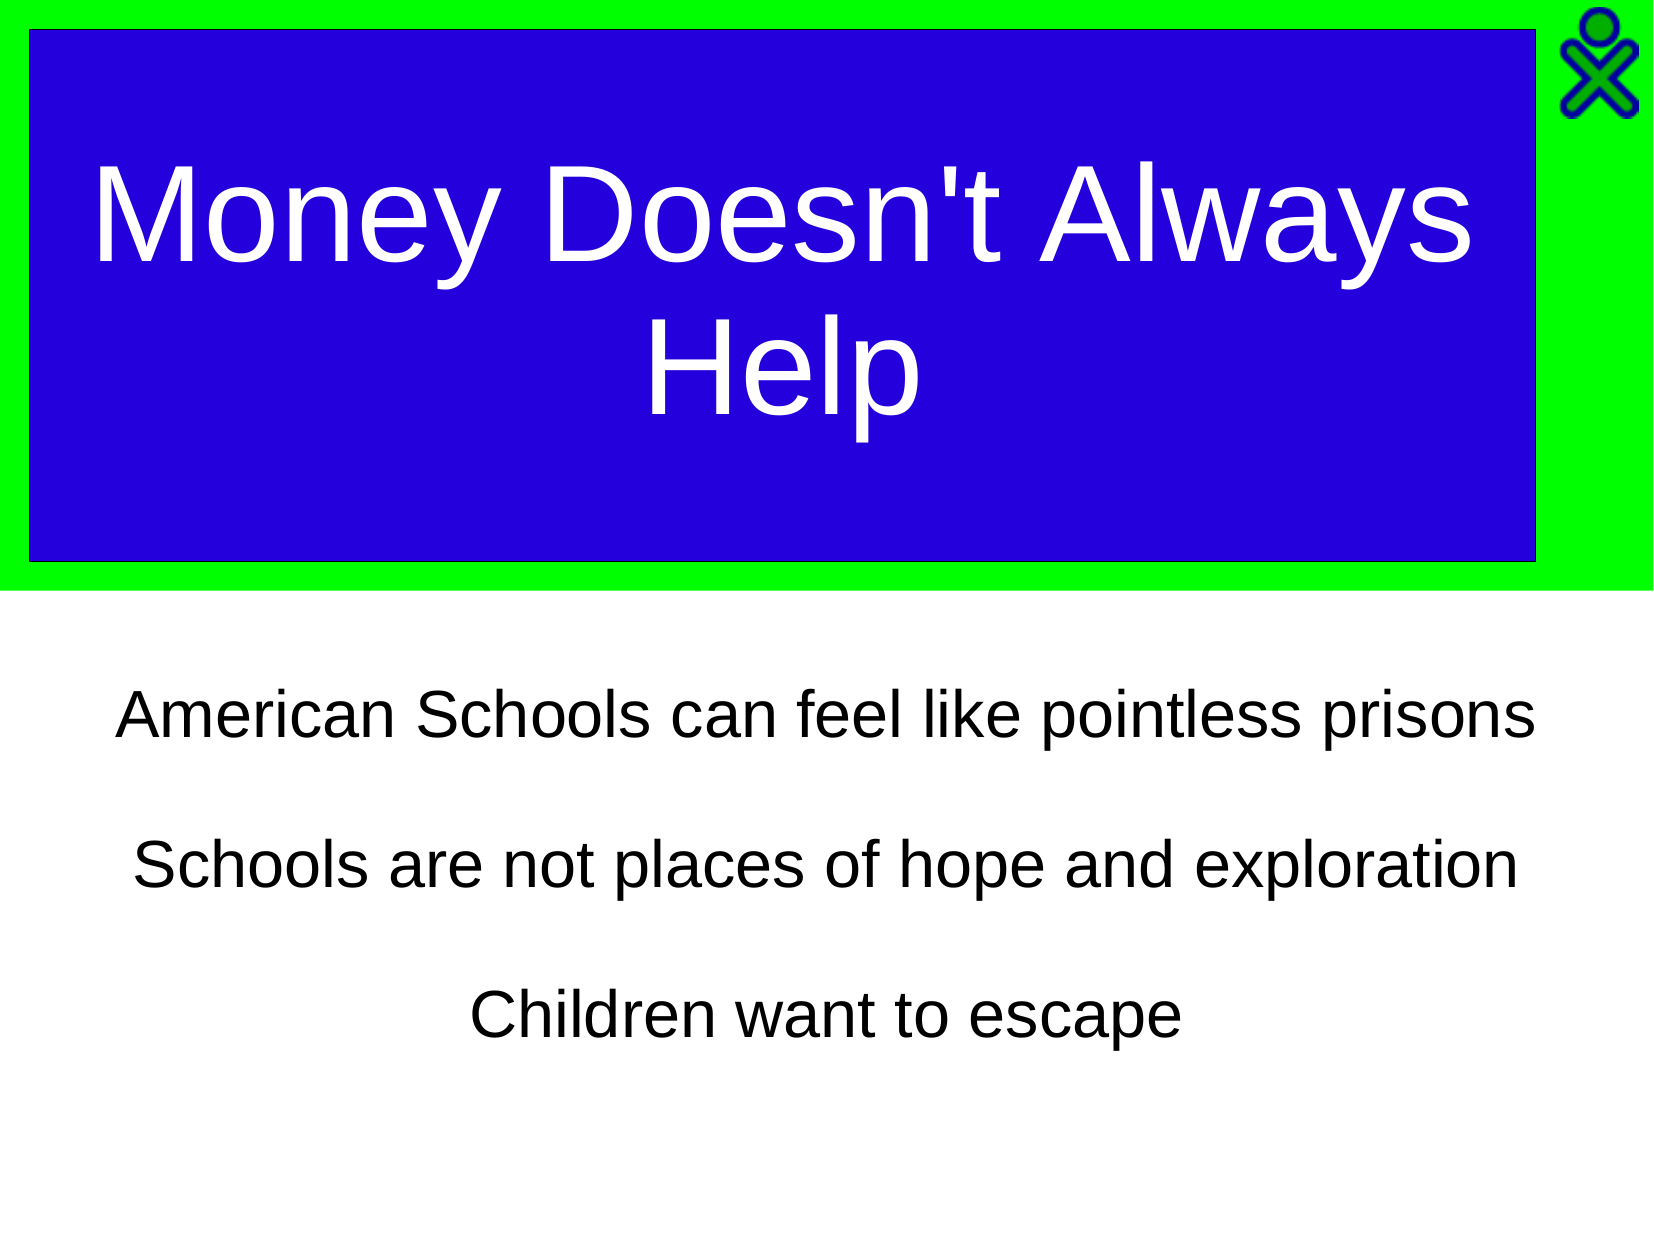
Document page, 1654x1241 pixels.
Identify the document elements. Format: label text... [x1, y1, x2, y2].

subtitle American Schools can feel like pointless prisons Schools are not places of hope and exploration Children want to escape [82, 627, 1571, 1102]
title Money Doesn't Always Help [59, 56, 1506, 525]
picture [1559, 7, 1639, 119]
